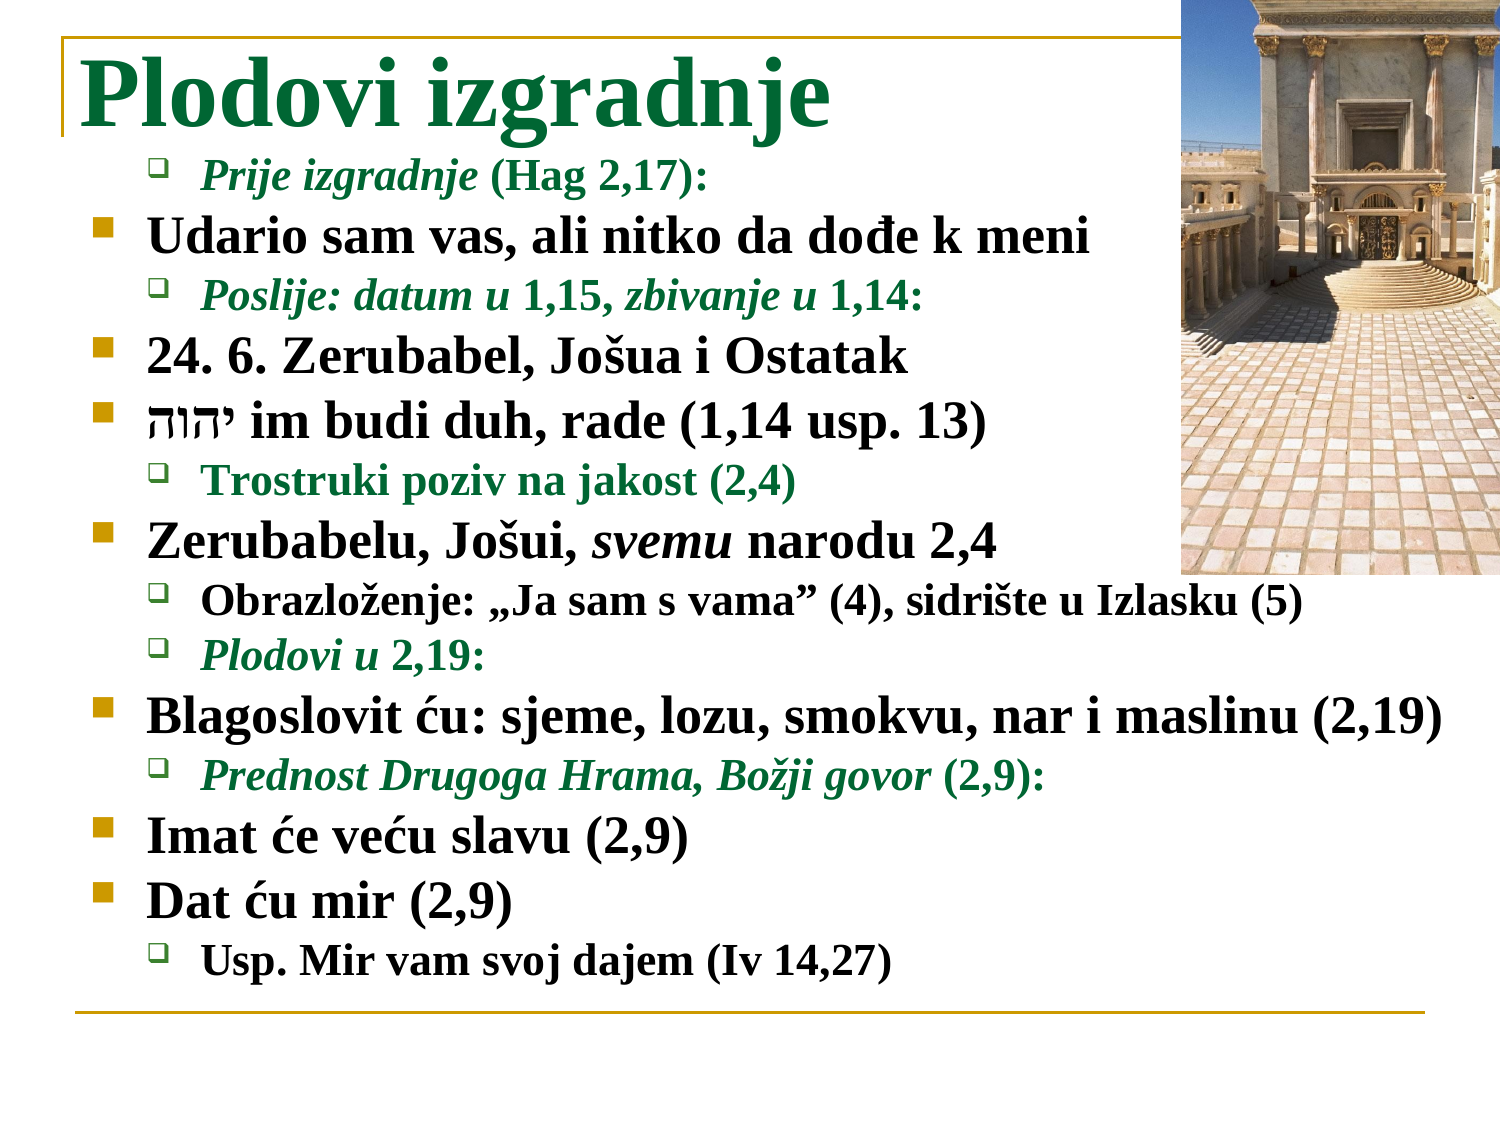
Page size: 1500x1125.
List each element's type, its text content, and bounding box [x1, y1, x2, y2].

list Prije izgradnje (Hag 2,17): Udario sam vas, ali nitko da dođe k meni Poslije: datum u 1,15, zbivanje u 1,14: 24. 6. Zerubabel, Jošua i Ostatak יהוה im budi duh, rade (1,14 usp. 13) Trostruki poziv na jakost (2,4) Zerubabelu, Jošui, svemu narodu 2,4 Obrazloženje: „Ja sam s vama” (4), sidrište u Izlasku (5) Plodovi u 2,19: Blagoslovit ću: sjeme, lozu, smokvu, nar i maslinu (2,19) Prednost Drugoga Hrama, Božji govor (2,9): Imat će veću slavu (2,9) Dat ću mir (2,9) Usp. Mir vam svoj dajem (Iv 14,27) [75, 137, 1471, 1006]
picture [1181, 0, 1500, 575]
title Plodovi izgradnje [64, 19, 1181, 206]
